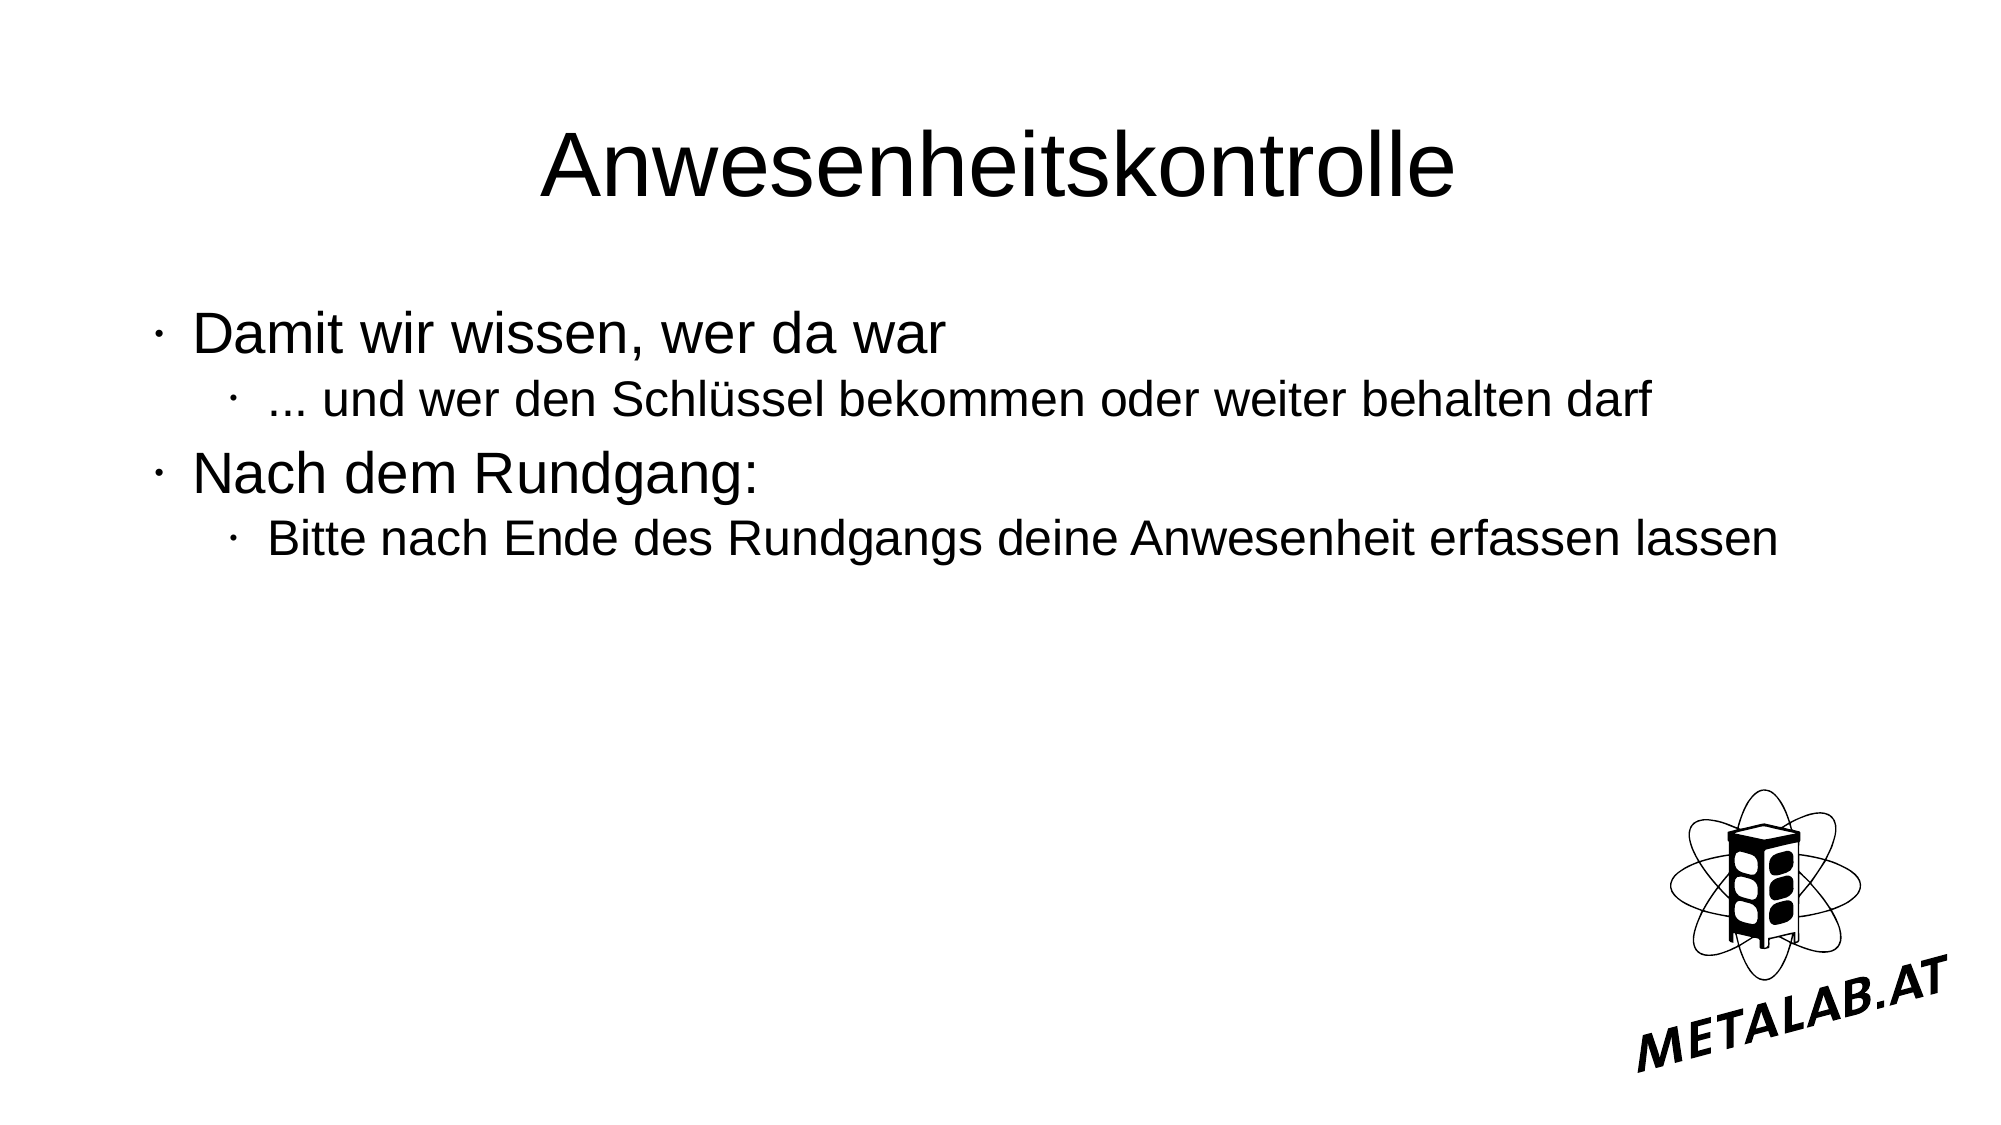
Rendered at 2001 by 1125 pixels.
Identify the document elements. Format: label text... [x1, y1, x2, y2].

title Anwesenheitskontrolle [137, 59, 1863, 278]
list Damit wir wissen, wer da war ... und wer den Schlüssel bekommen oder weiter behalten darf Nach dem Rundgang: Bitte nach Ende des Rundgangs deine Anwesenheit erfassen lassen [137, 299, 1863, 1014]
